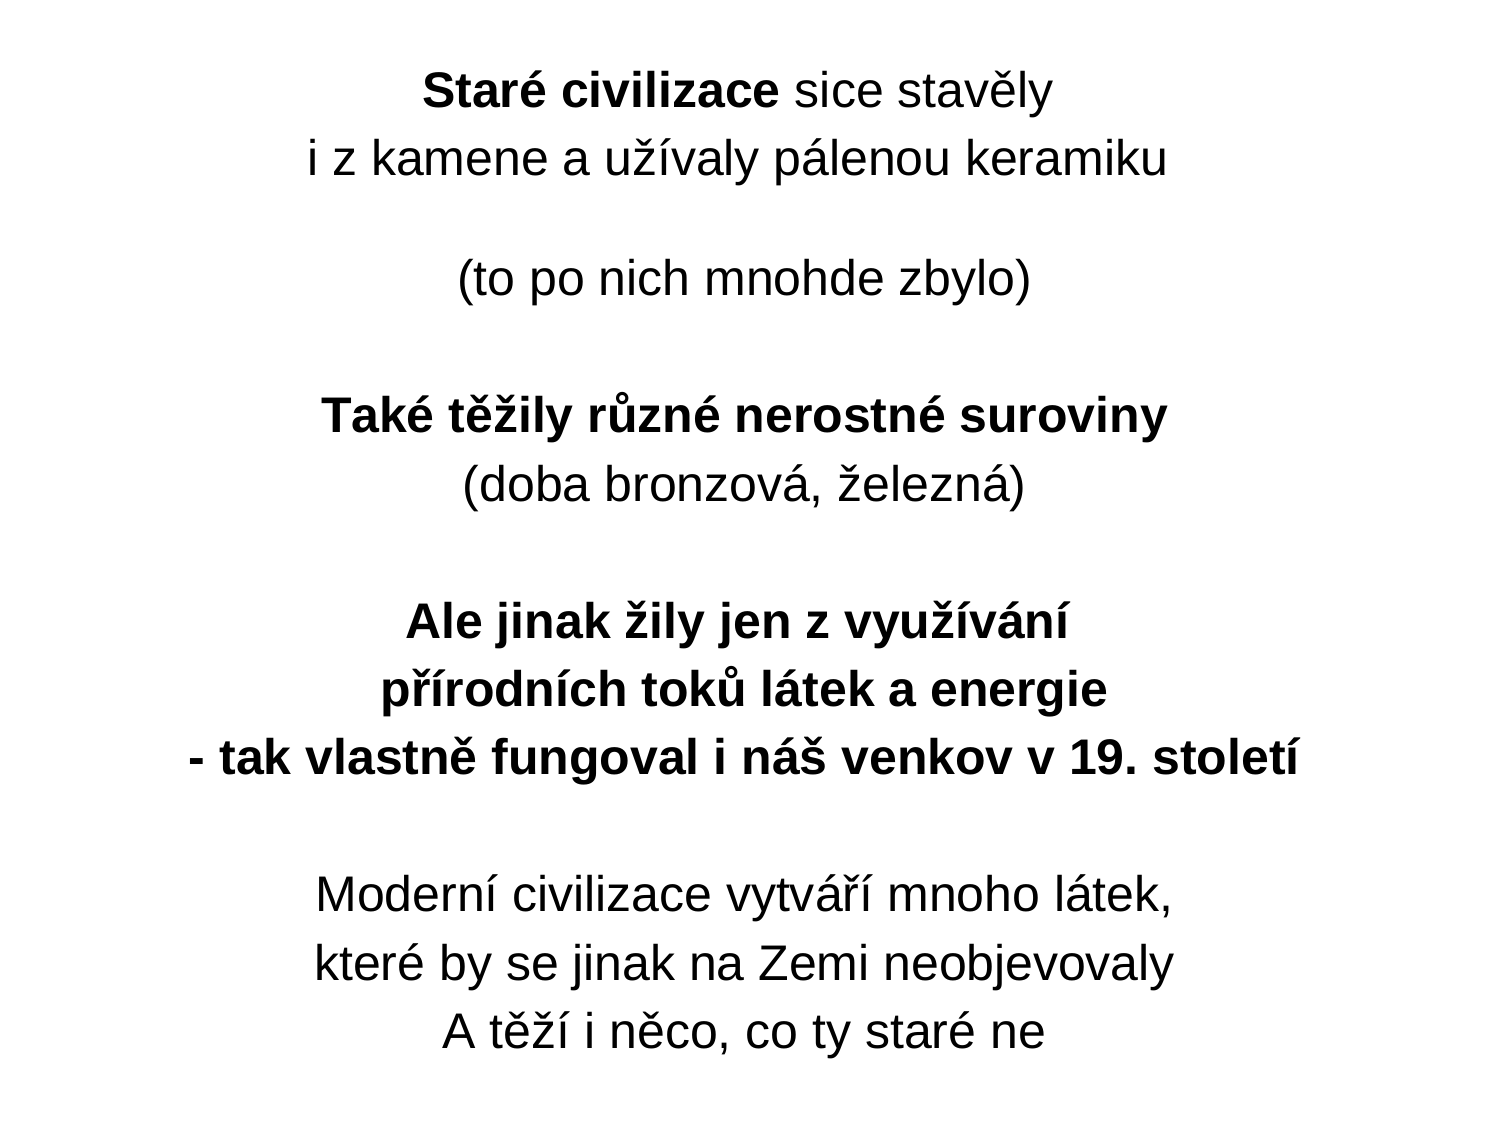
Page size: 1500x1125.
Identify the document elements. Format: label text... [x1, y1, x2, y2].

title [75, 21, 1425, 257]
list Staré civilizace sice stavěly i z kamene a užívaly pálenou keramiku (to po nich mnohde zbylo) Také těžily různé nerostné suroviny (doba bronzová, železná) Ale jinak žily jen z využívání přírodních toků látek a energie - tak vlastně fungoval i náš venkov v 19. století Moderní civilizace vytváří mnoho látek, které by se jinak na Zemi neobjevovaly A těží i něco, co ty staré ne [75, 65, 1415, 1125]
